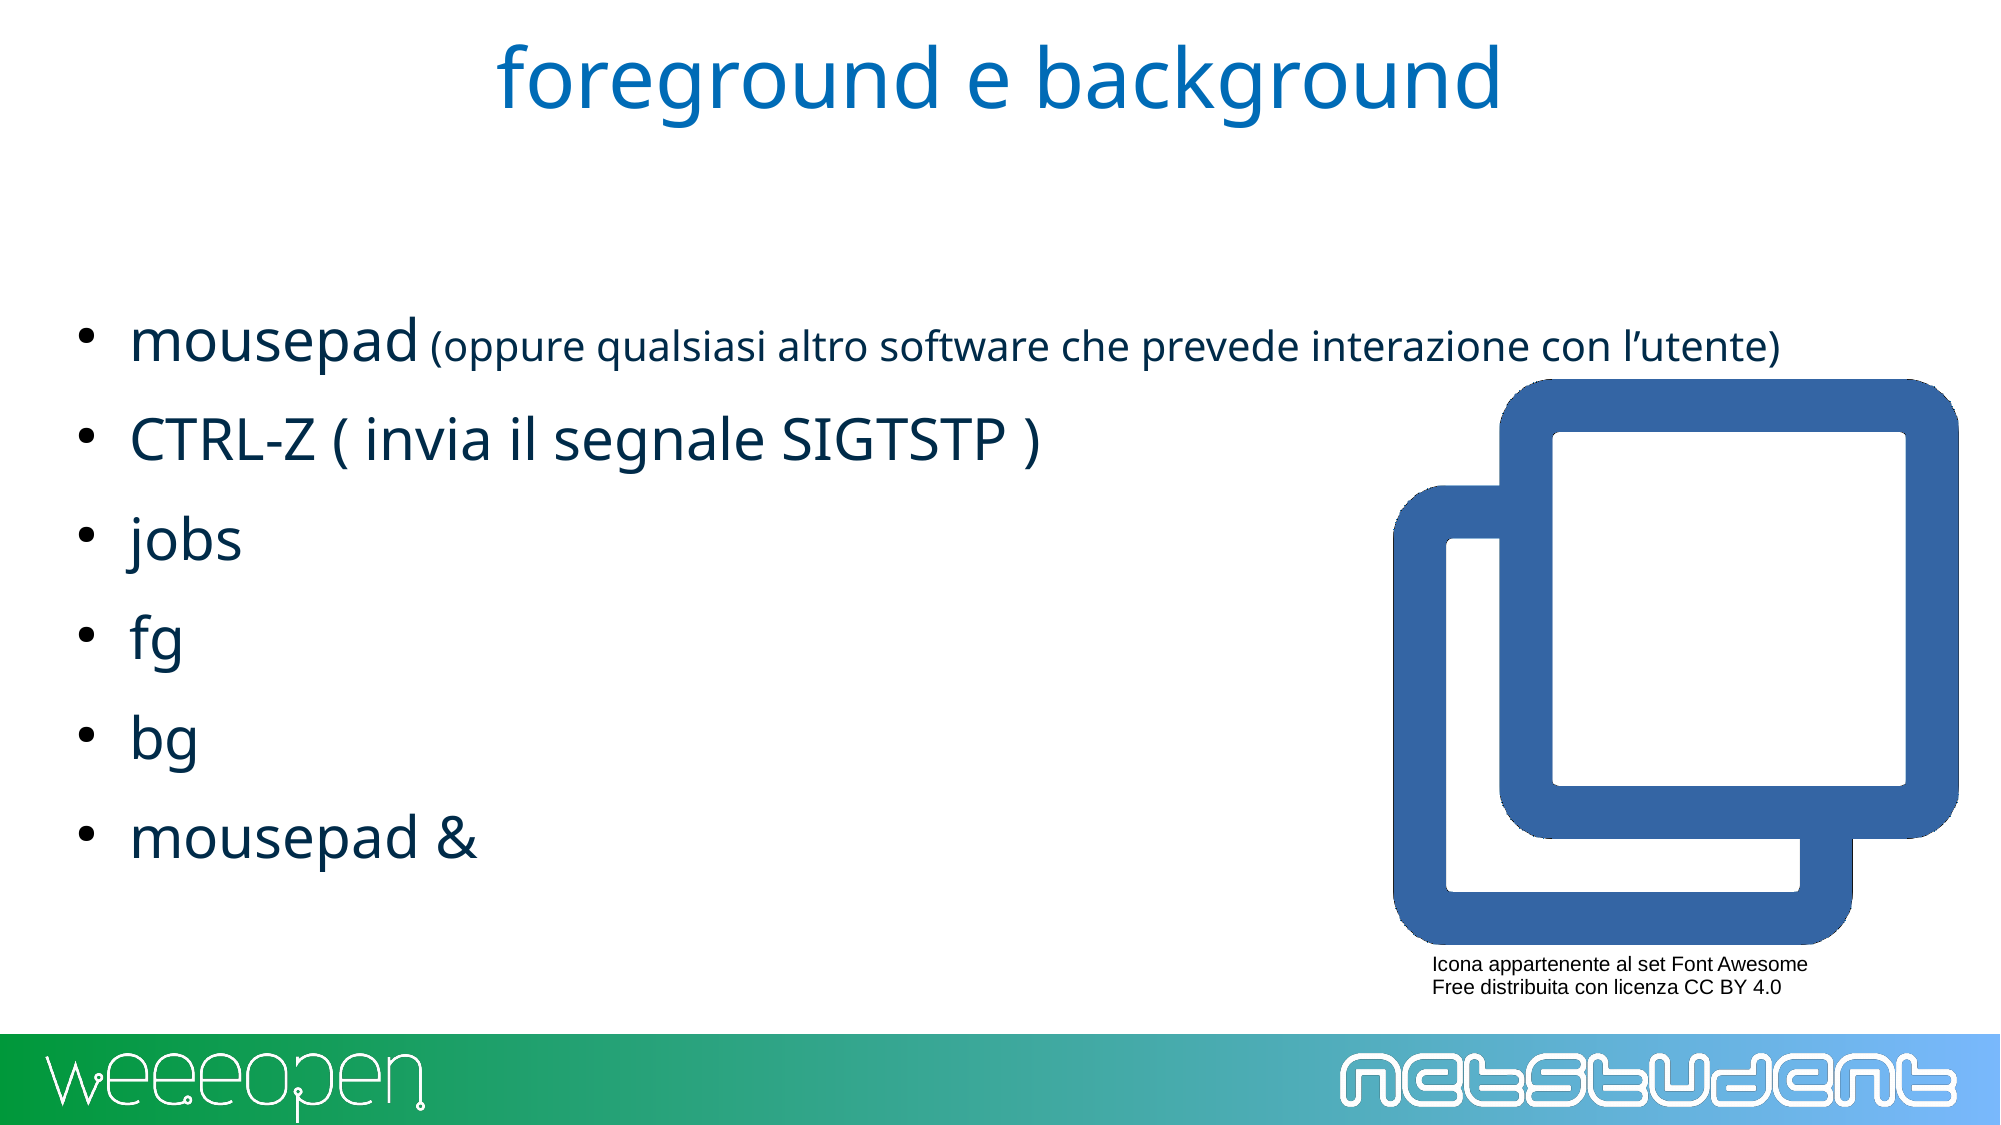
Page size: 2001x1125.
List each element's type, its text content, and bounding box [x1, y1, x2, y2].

picture [1340, 1053, 1957, 1107]
text_box Icona appartenente al set Font Awesome Free distribuita con licenza CC BY 4.0 [1417, 944, 1831, 1007]
list mousepad (oppure qualsiasi altro software che prevede interazione con l’utente) CTRL-Z ( invia il segnale SIGTSTP ) jobs fg bg mousepad & [43, 295, 1959, 1010]
picture [45, 1053, 425, 1123]
title foreground e background [43, 29, 1959, 247]
picture [1391, 378, 1959, 945]
